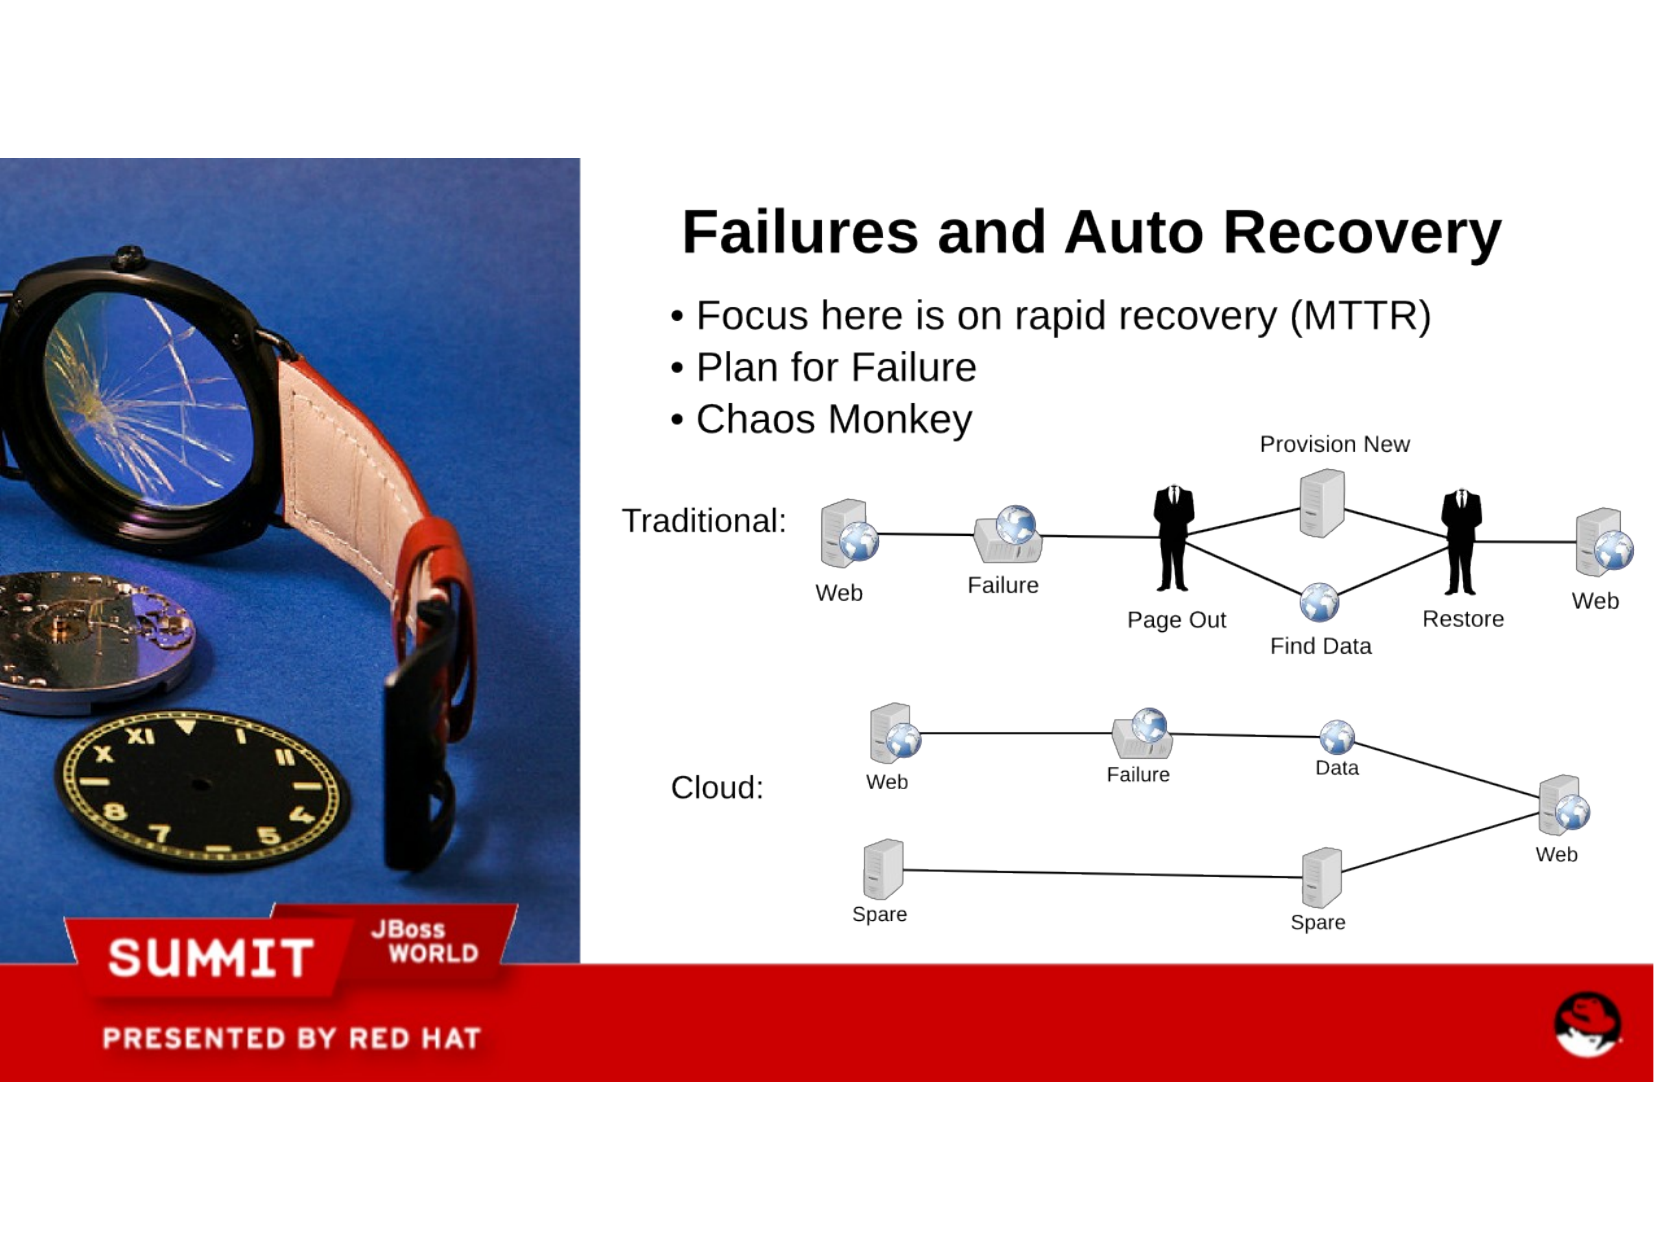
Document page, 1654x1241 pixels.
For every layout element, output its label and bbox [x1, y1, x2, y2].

picture [0, 158, 1654, 1083]
